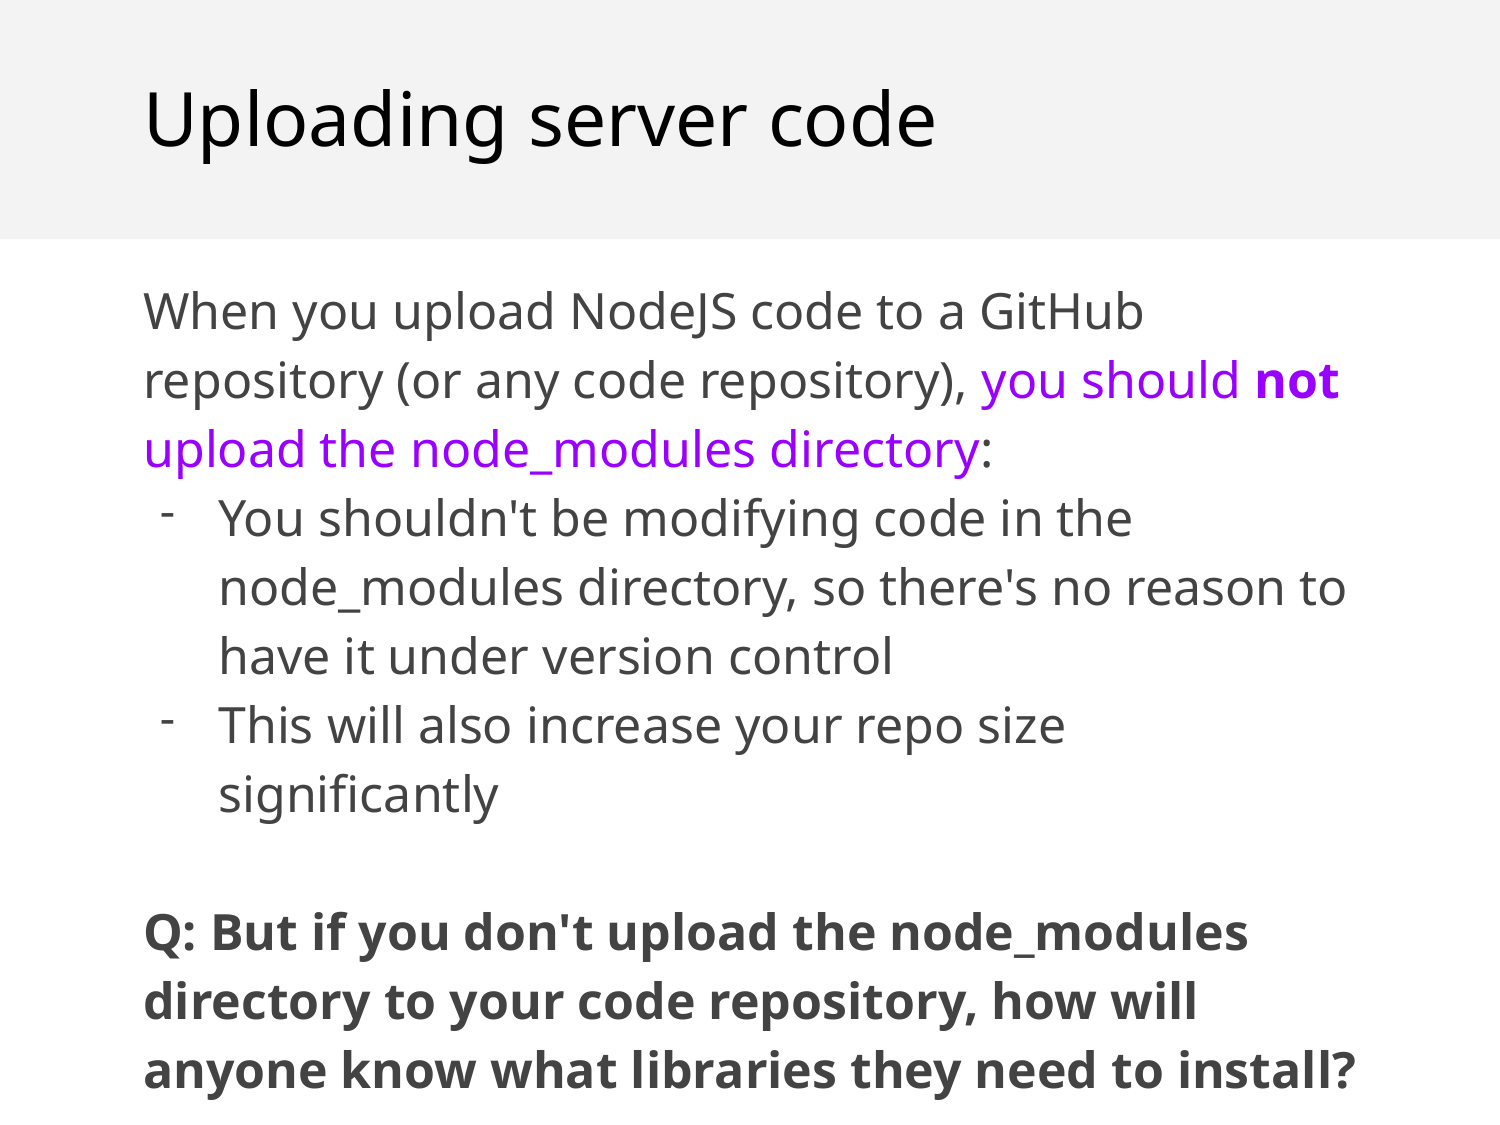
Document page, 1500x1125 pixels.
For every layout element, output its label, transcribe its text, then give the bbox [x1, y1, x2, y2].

title Uploading server code [128, 56, 1372, 183]
list When you upload NodeJS code to a GitHub repository (or any code repository), you should not upload the node_modules directory: You shouldn't be modifying code in the node_modules directory, so there's no reason to have it under version control This will also increase your repo size significantly Q: But if you don't upload the node_modules directory to your code repository, how will anyone know what libraries they need to install? [128, 255, 1372, 1004]
